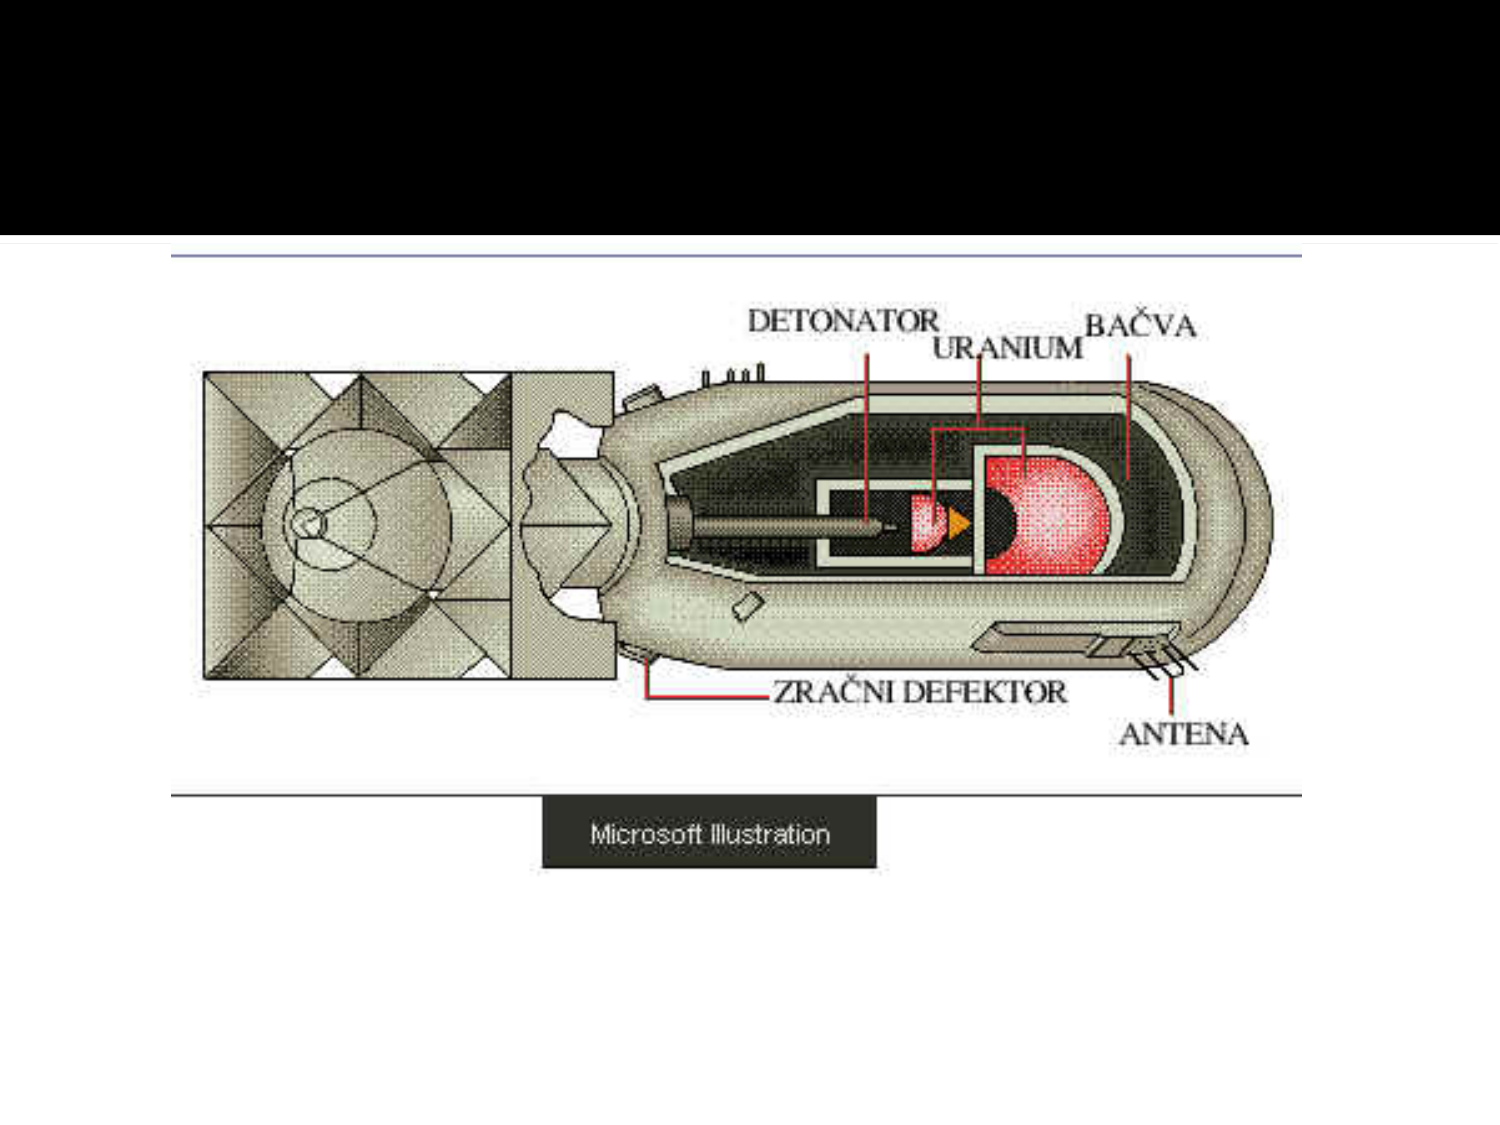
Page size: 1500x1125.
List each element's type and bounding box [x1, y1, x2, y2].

picture [171, 243, 1302, 894]
